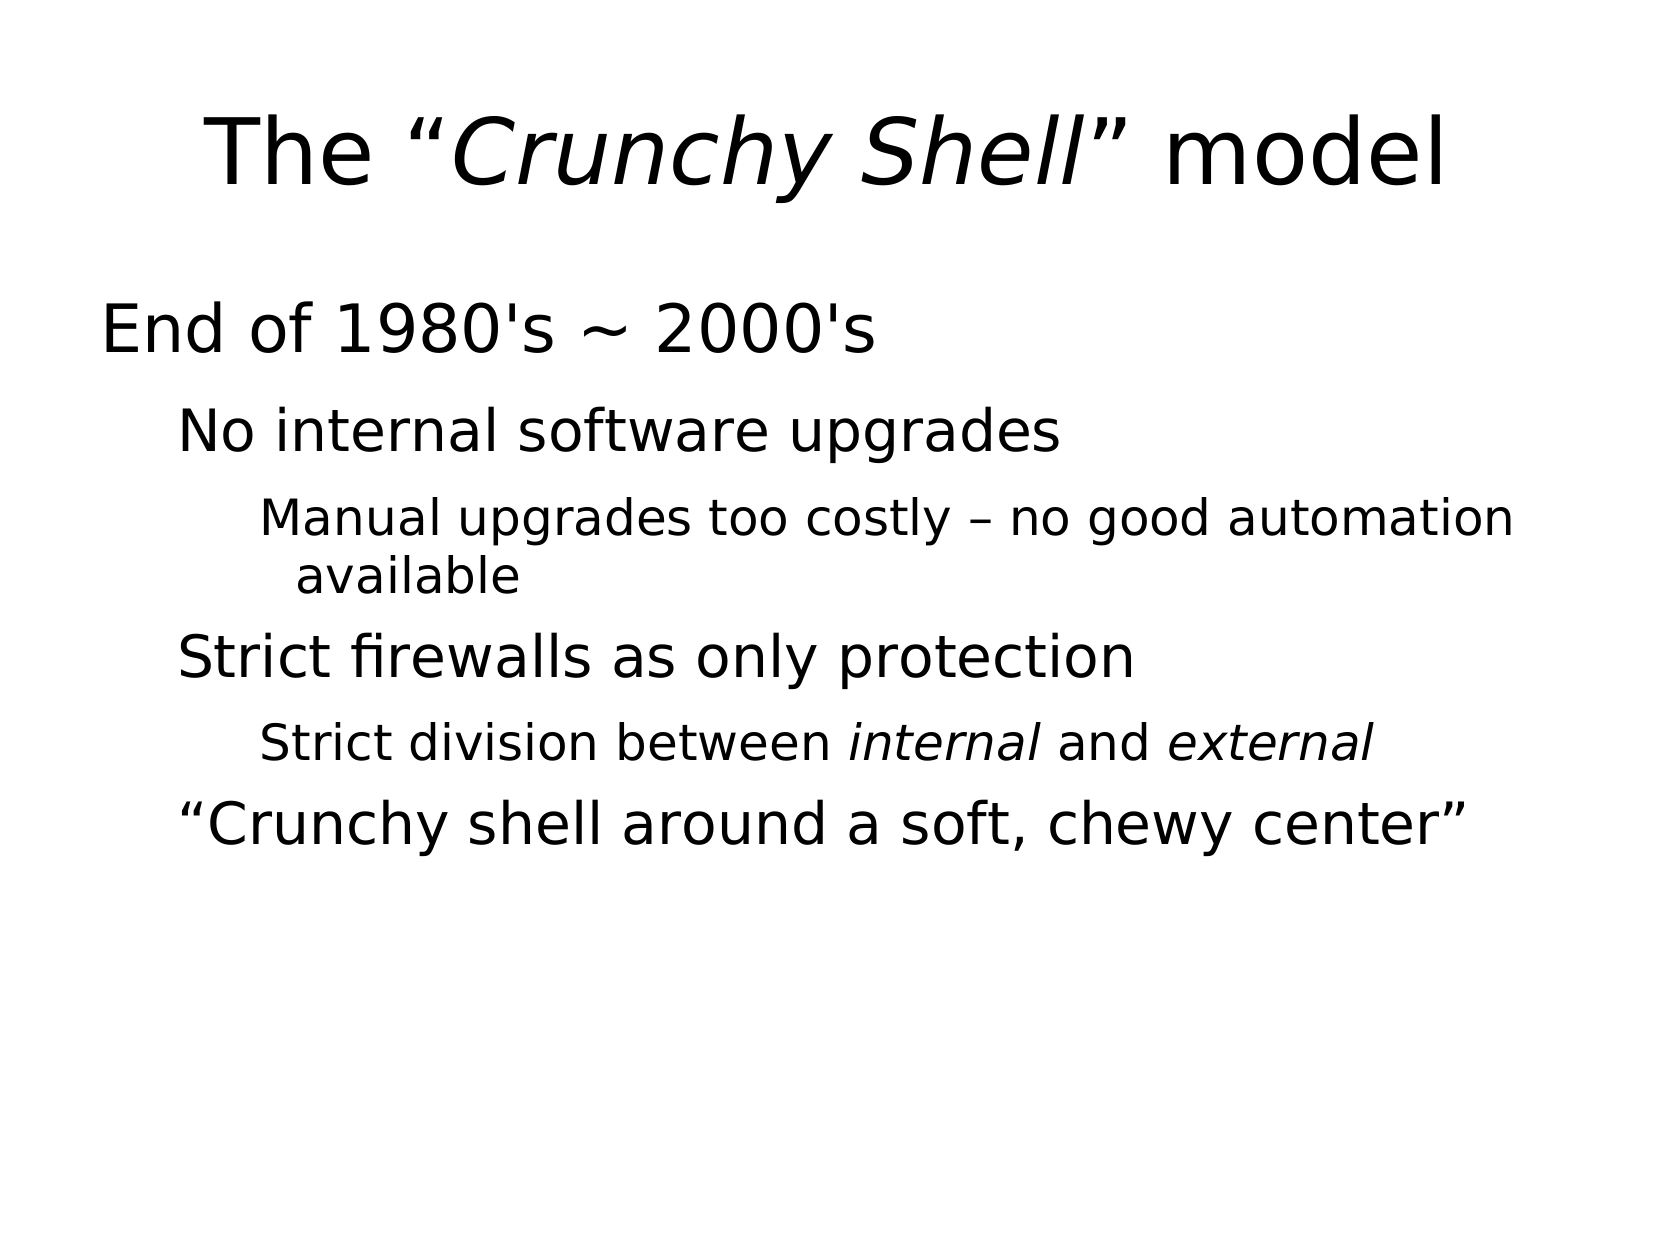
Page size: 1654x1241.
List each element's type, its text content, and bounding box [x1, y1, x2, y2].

title The “Crunchy Shell” model [82, 49, 1571, 257]
list End of 1980's ~ 2000's No internal software upgrades Manual upgrades too costly – no good automation available Strict firewalls as only protection Strict division between internal and external “Crunchy shell around a soft, chewy center” [82, 290, 1571, 1109]
